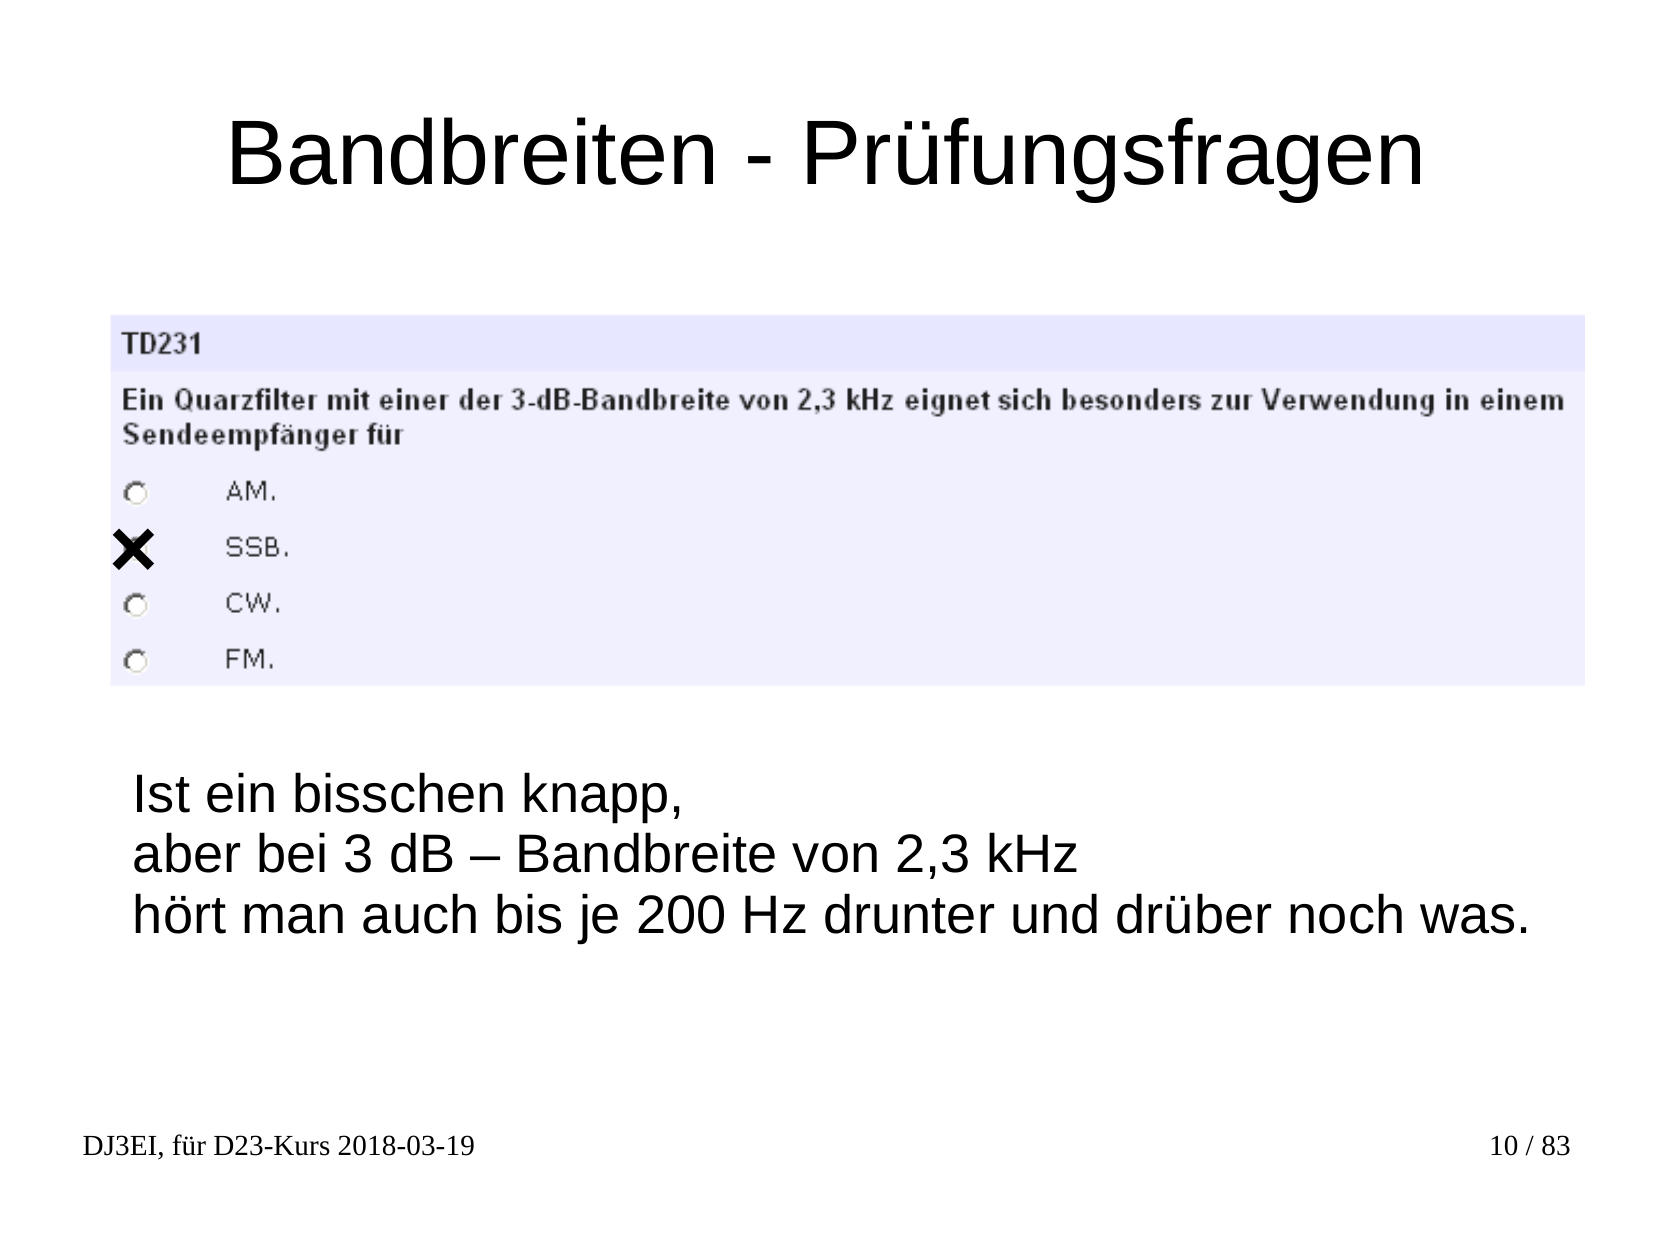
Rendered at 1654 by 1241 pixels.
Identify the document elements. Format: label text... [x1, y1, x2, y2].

title Bandbreiten - Prüfungsfragen [82, 49, 1571, 257]
text_box × [94, 494, 156, 603]
picture [94, 307, 1585, 697]
text_box Ist ein bisschen knapp, aber bei 3 dB – Bandbreite von 2,3 kHz hört man auch bis je 200 Hz drunter und drüber noch was. [118, 755, 1571, 953]
